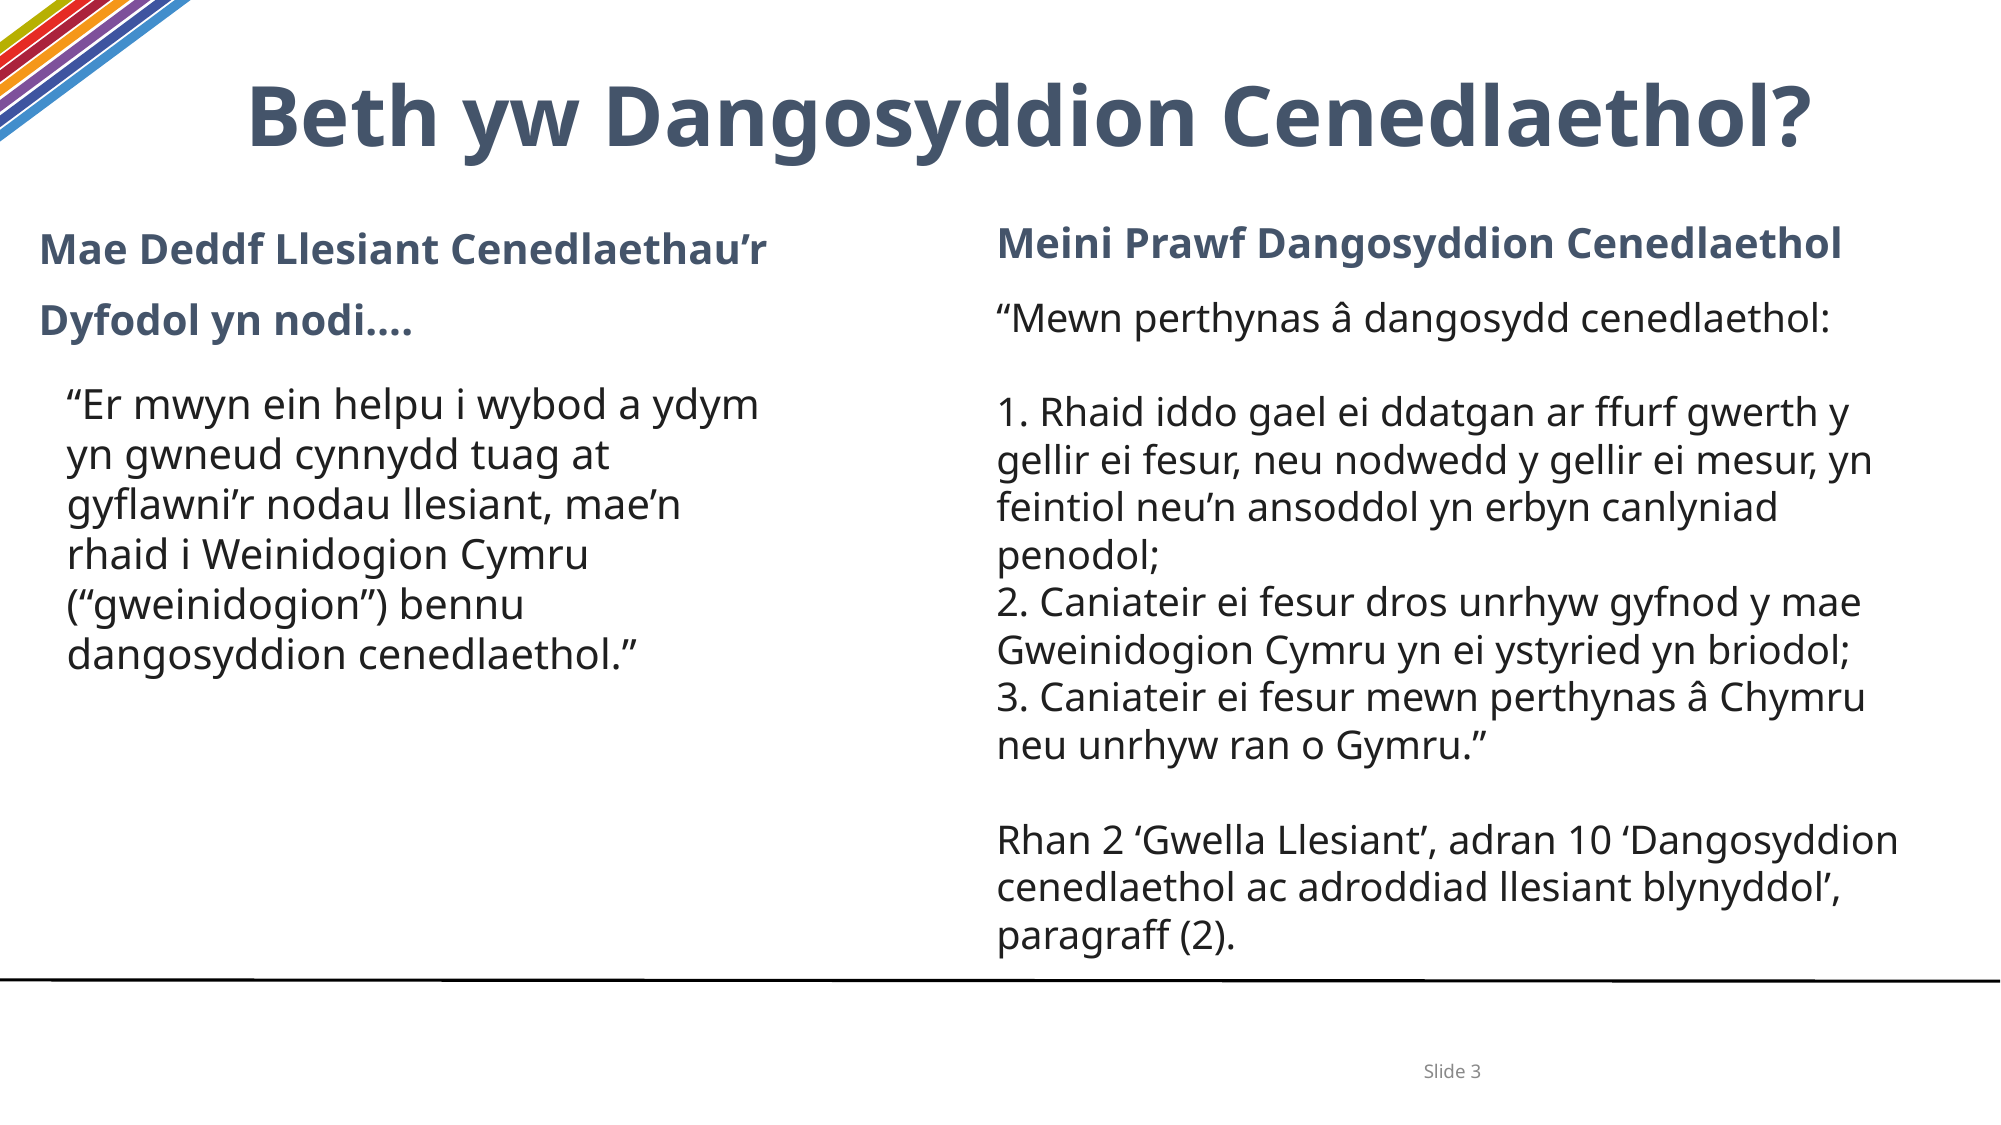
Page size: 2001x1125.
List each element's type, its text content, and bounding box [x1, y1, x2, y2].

text_box Beth yw Dangosyddion Cenedlaethol? [229, 67, 1955, 285]
text_box Mae Deddf Llesiant Cenedlaethau’r Dyfodol yn nodi…. [23, 215, 957, 959]
text_box “Mewn perthynas â dangosydd cenedlaethol: 1. Rhaid iddo gael ei ddatgan ar ffurf gwerth y gellir ei fesur, neu nodwedd y gellir ei mesur, yn feintiol neu’n ansoddol yn erbyn canlyniad penodol; 2. Caniateir ei fesur dros unrhyw gyfnod y mae Gweinidogion Cymru yn ei ystyried yn briodol; 3. Caniateir ei fesur mewn perthynas â Chymru neu unrhyw ran o Gymru.” Rhan 2 ‘Gwella Llesiant’, adran 10 ‘Dangosyddion cenedlaethol ac adroddiad llesiant blynyddol’, paragraff (2). [981, 285, 1930, 972]
text_box Meini Prawf Dangosyddion Cenedlaethol [981, 285, 1863, 314]
